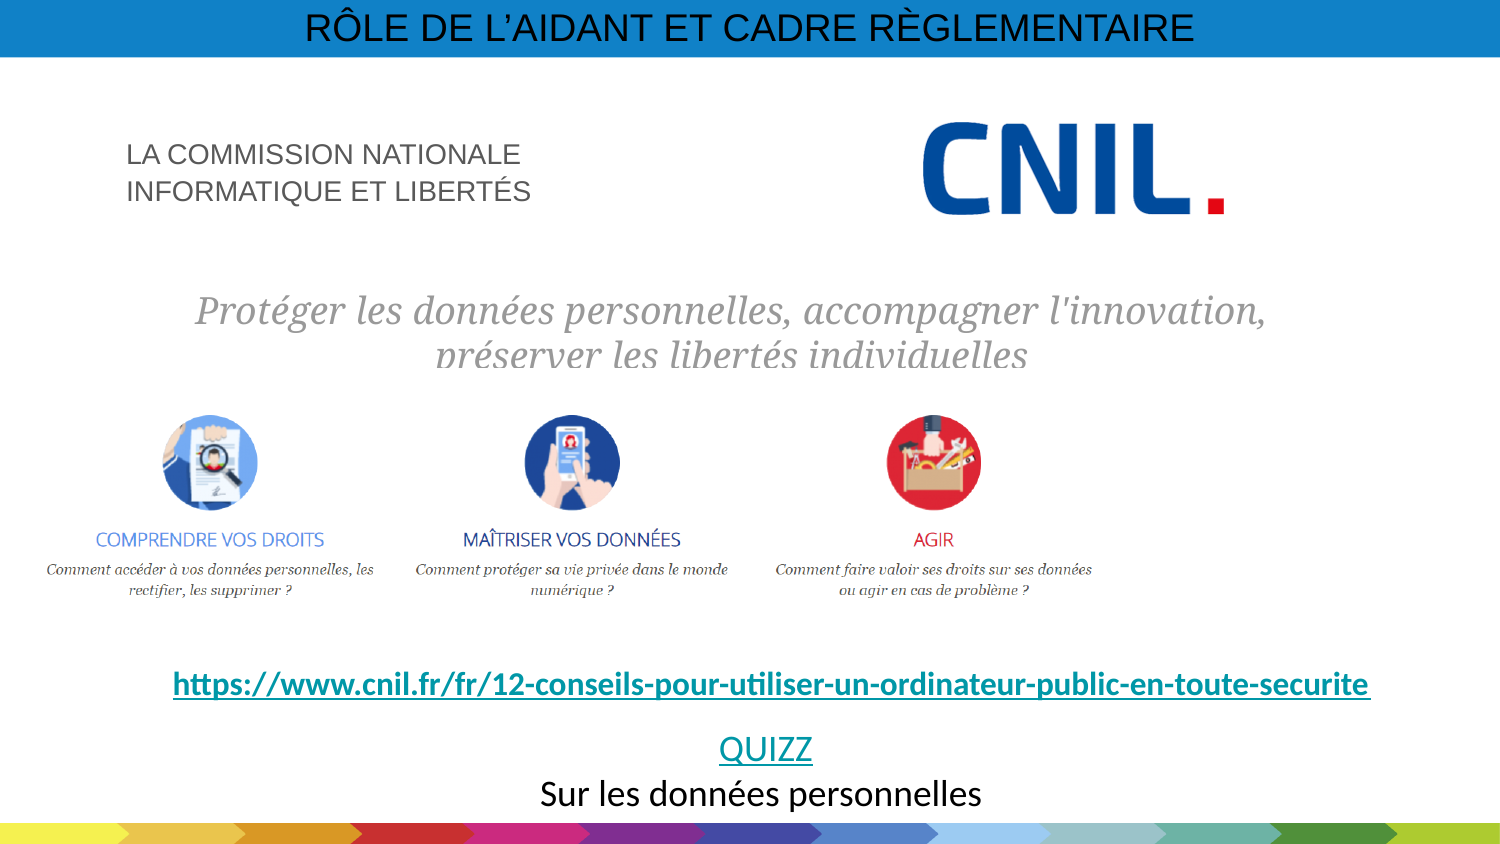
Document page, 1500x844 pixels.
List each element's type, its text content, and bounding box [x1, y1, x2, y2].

text_box Protéger les données personnelles, accompagner l'innovation, préserver les libertés individuelles [166, 271, 1299, 317]
text_box https://www.cnil.fr/fr/12-conseils-pour-utiliser-un-ordinateur-public-en-toute-securite [157, 647, 1476, 730]
title RÔLE DE L’AIDANT ET CADRE RÈGLEMENTAIRE [0, 0, 1500, 58]
picture [826, 121, 1320, 215]
list LA COMMISSION NATIONALE INFORMATIQUE ET LIBERTÉS [111, 126, 733, 215]
picture [0, 823, 1500, 844]
text_box QUIZZ Sur les données personnelles [233, 716, 1299, 822]
picture [24, 368, 1113, 606]
